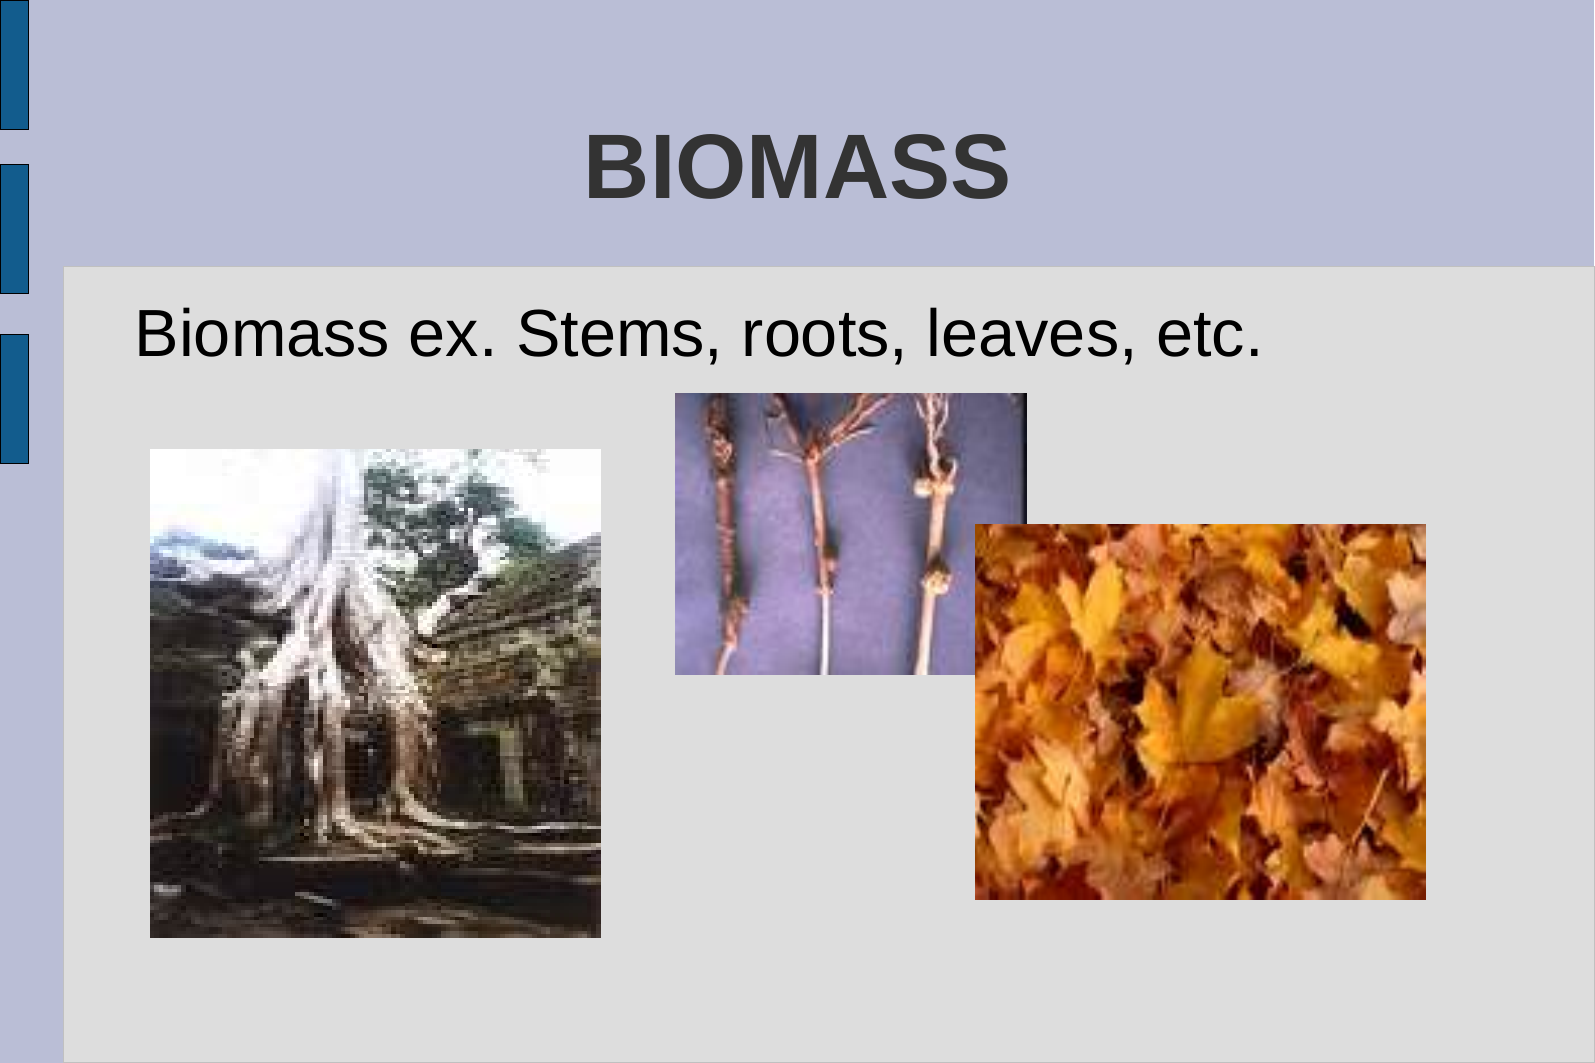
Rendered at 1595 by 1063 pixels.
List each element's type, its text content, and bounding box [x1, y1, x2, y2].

picture [675, 393, 1426, 901]
list Biomass ex. Stems, roots, leaves, etc. [117, 295, 1479, 966]
title BIOMASS [117, 78, 1479, 256]
picture [150, 449, 601, 938]
